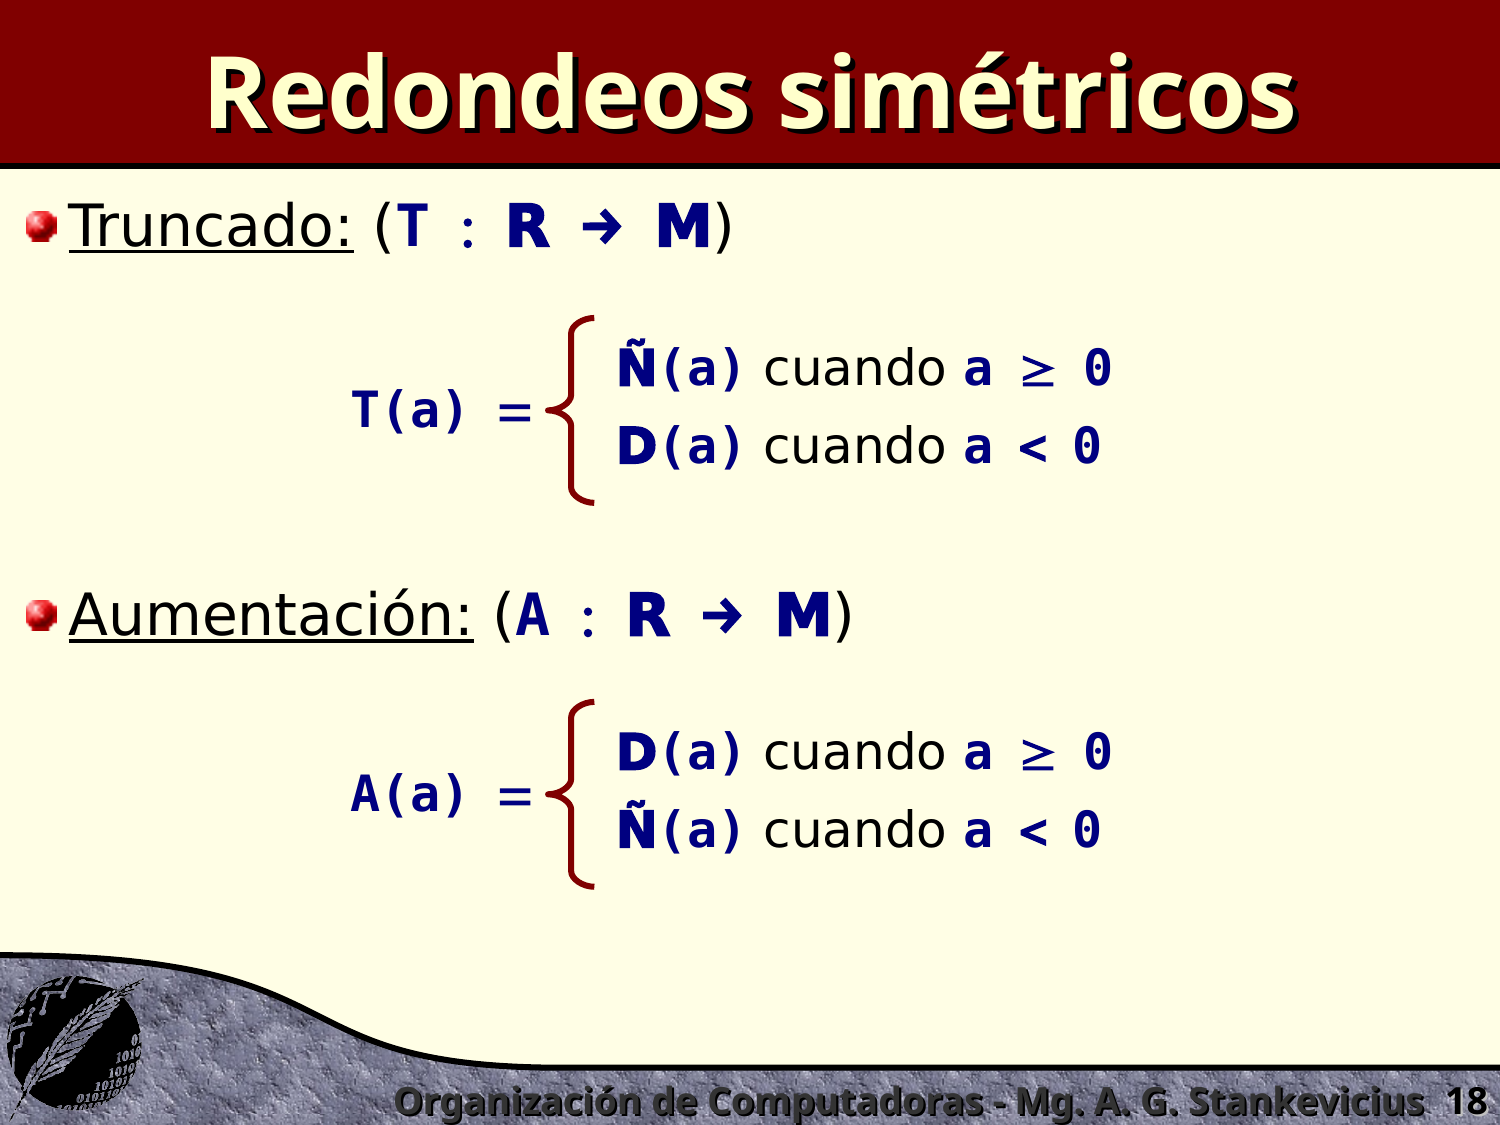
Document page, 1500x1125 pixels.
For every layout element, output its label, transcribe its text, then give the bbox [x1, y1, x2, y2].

list Truncado: (T : R → M) Aumentación: (A : R → M) [11, 192, 1486, 935]
picture [1058, 1100, 1065, 1110]
text_box Ñ(a) cuando a ≥ 0 D(a) cuando a < 0 [601, 331, 1135, 492]
text_box A(a) = [335, 757, 546, 836]
picture [0, 959, 1500, 1125]
picture [802, 1100, 806, 1110]
text_box D(a) cuando a ≥ 0 Ñ(a) cuando a < 0 [601, 715, 1135, 876]
text_box T(a) = [335, 373, 545, 452]
title Redondeos simétricos [15, 5, 1485, 160]
picture [448, 1100, 455, 1110]
